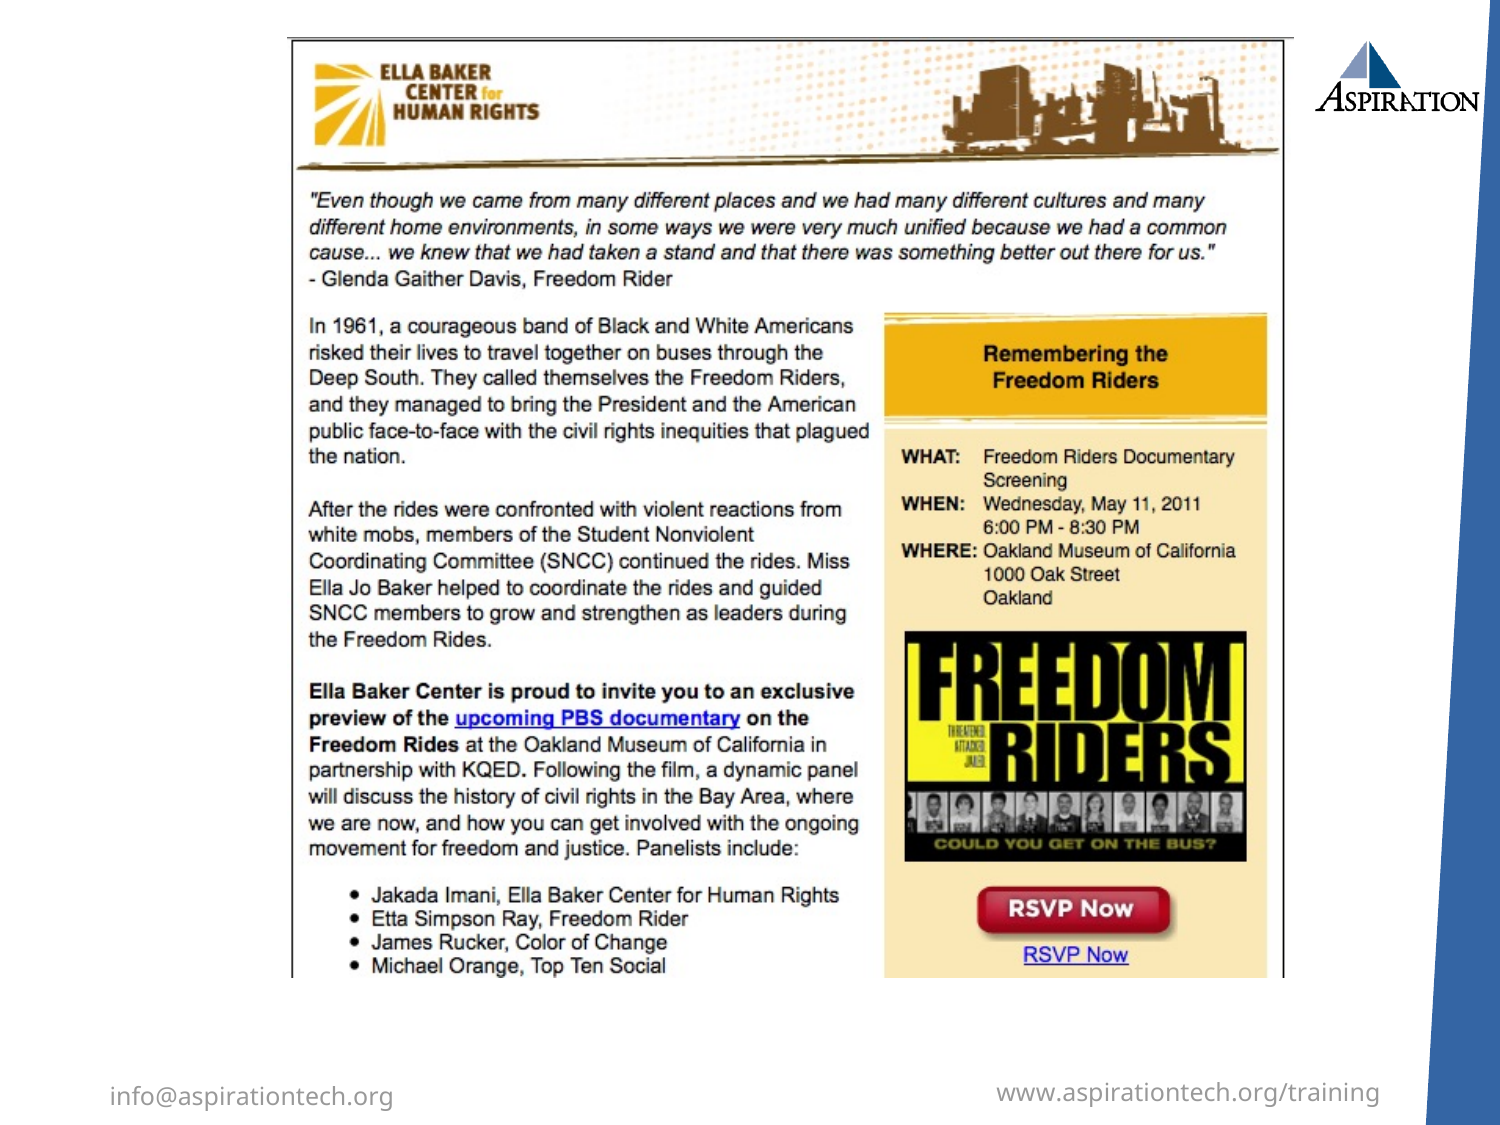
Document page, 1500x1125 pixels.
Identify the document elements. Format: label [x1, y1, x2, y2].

picture [287, 37, 1294, 978]
picture [1315, 41, 1480, 120]
